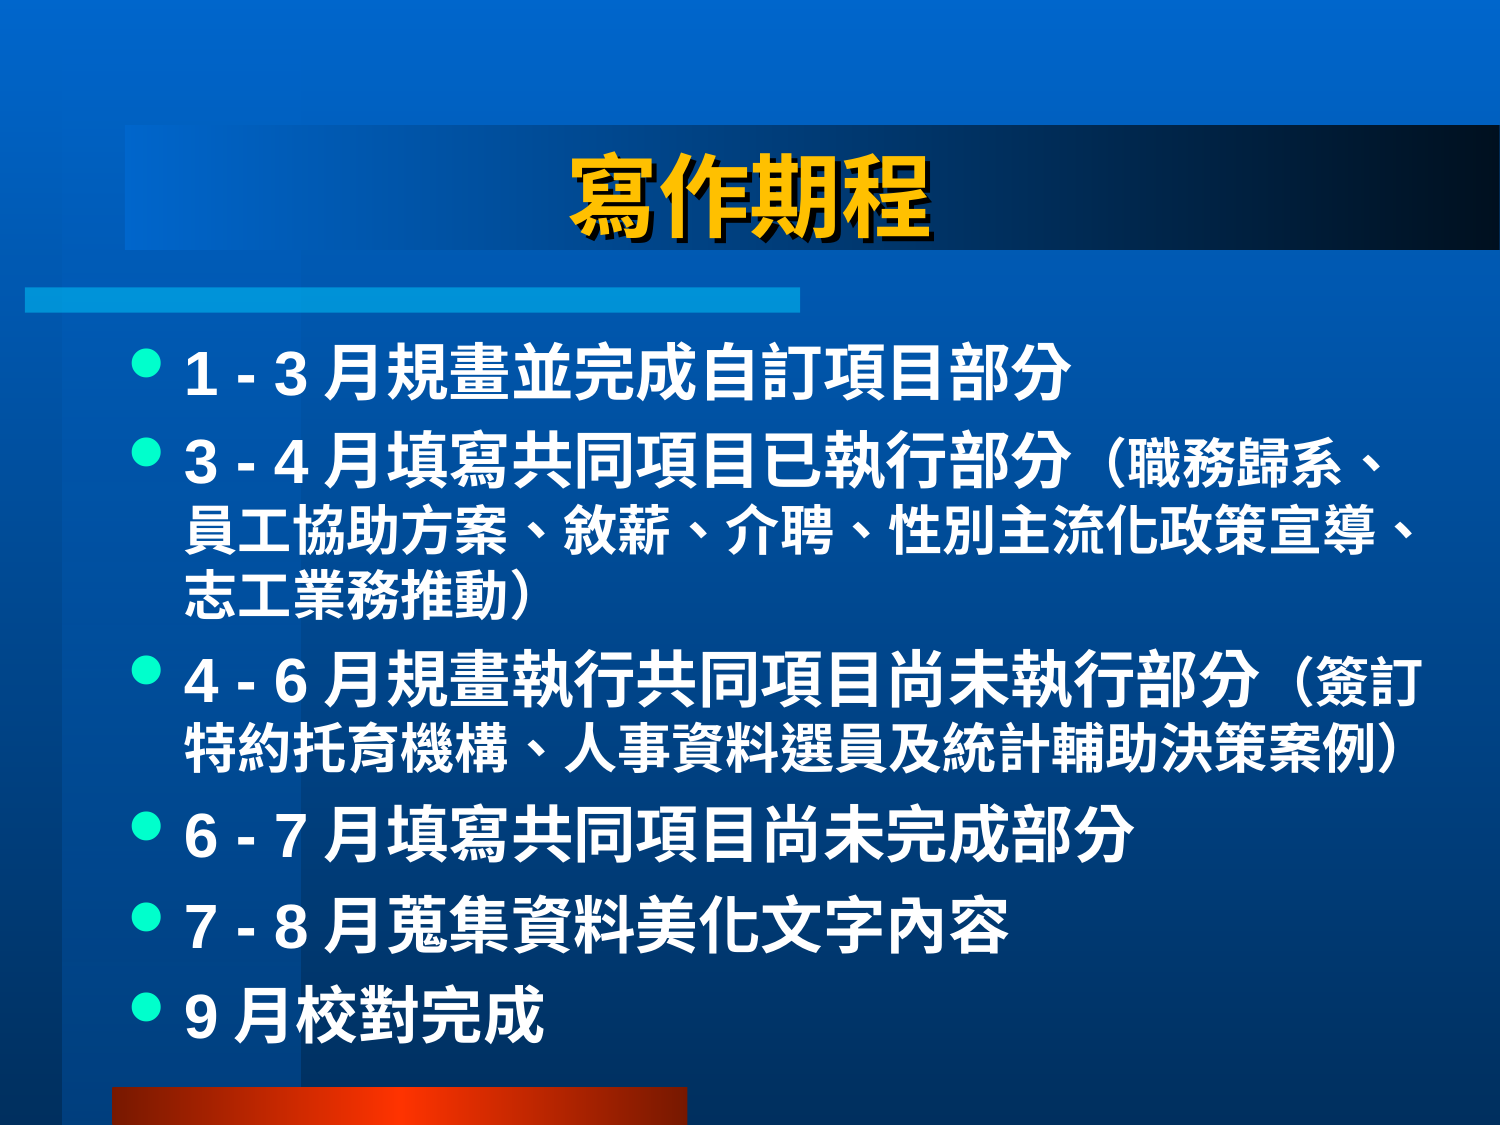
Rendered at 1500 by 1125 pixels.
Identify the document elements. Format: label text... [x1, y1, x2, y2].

title 寫作期程 [112, 99, 1388, 288]
list 1 - 3月規畫並完成自訂項目部分 3 - 4月填寫共同項目已執行部分（職務歸系、員工協助方案、敘薪、介聘、性別主流化政策宣導、志工業務推動） 4 - 6月規畫執行共同項目尚未執行部分（簽訂特約托育機構、人事資料選員及統計輔助決策案例） 6 - 7月填寫共同項目尚未完成部分 7 - 8月蒐集資料美化文字內容 9月校對完成 [112, 324, 1459, 1083]
